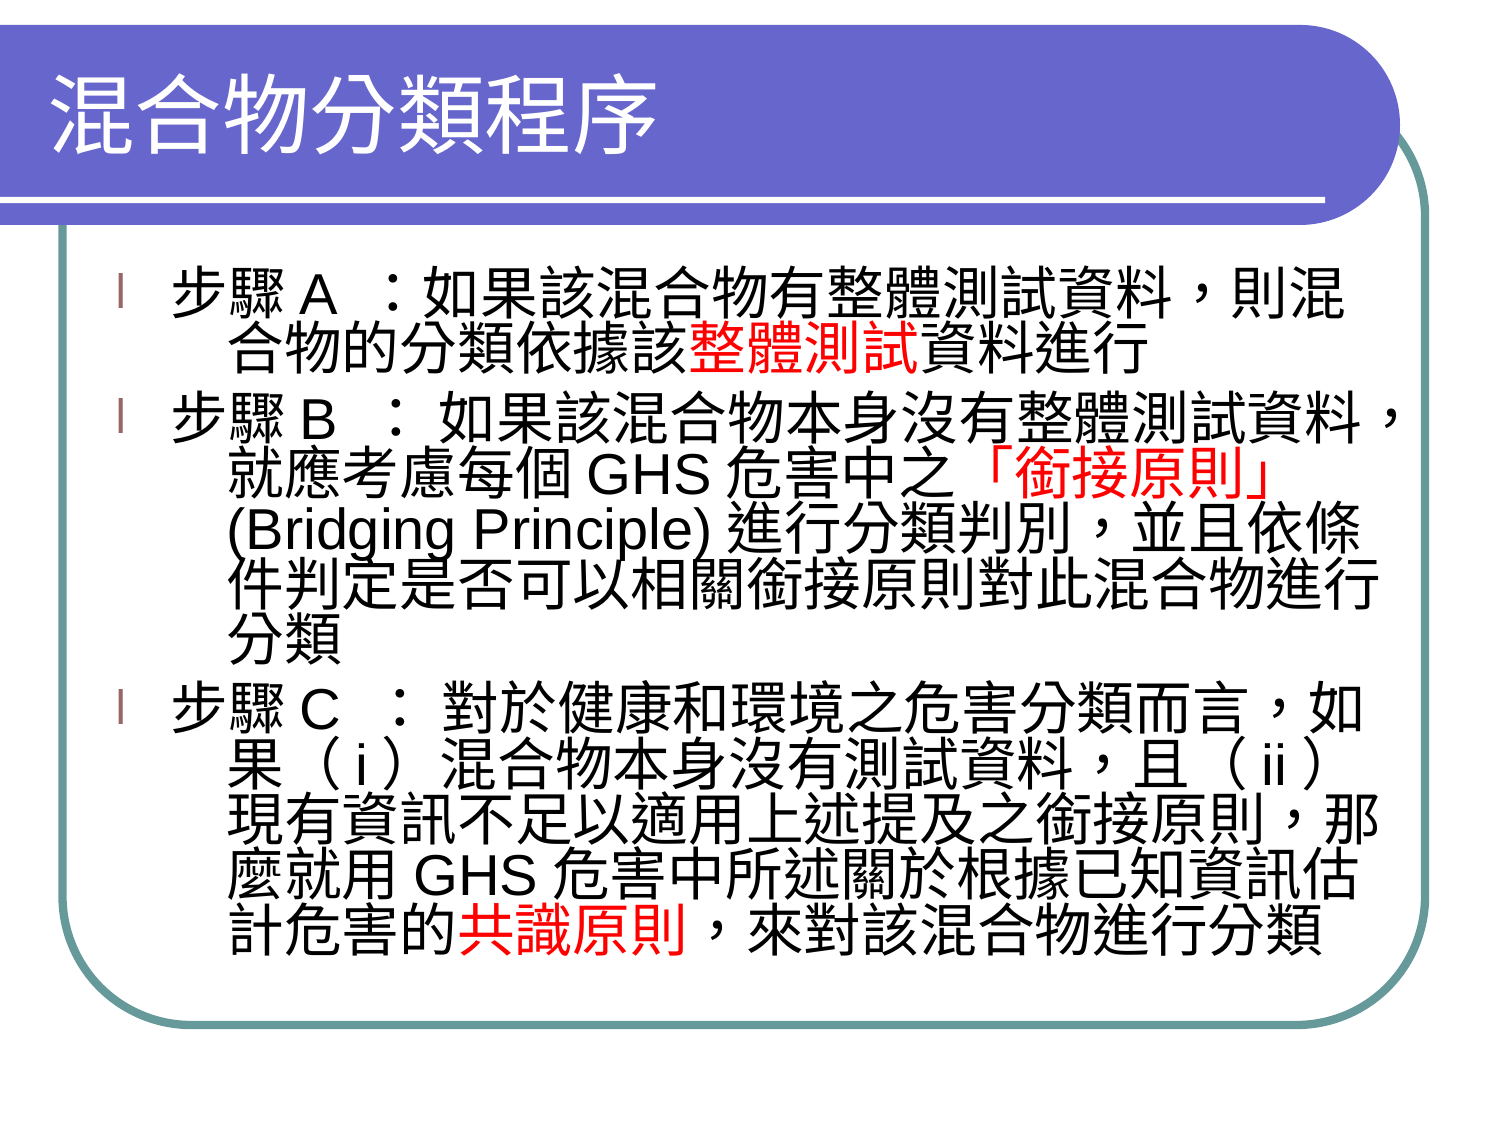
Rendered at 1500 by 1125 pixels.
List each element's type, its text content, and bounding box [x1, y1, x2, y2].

title 混合物分類程序 [32, 37, 1347, 188]
list 步驟A ：如果該混合物有整體測試資料，則混合物的分類依據該整體測試資料進行 步驟B ： 如果該混合物本身沒有整體測試資料，就應考慮每個GHS危害中之「銜接原則」(Bridging Principle)進行分類判別，並且依條件判定是否可以相關銜接原則對此混合物進行分類 步驟C ： 對於健康和環境之危害分類而言，如果（i）混合物本身沒有測試資料，且（ii）現有資訊不足以適用上述提及之銜接原則，那麼就用GHS危害中所述關於根據已知資訊估計危害的共識原則，來對該混合物進行分類 [99, 262, 1400, 988]
